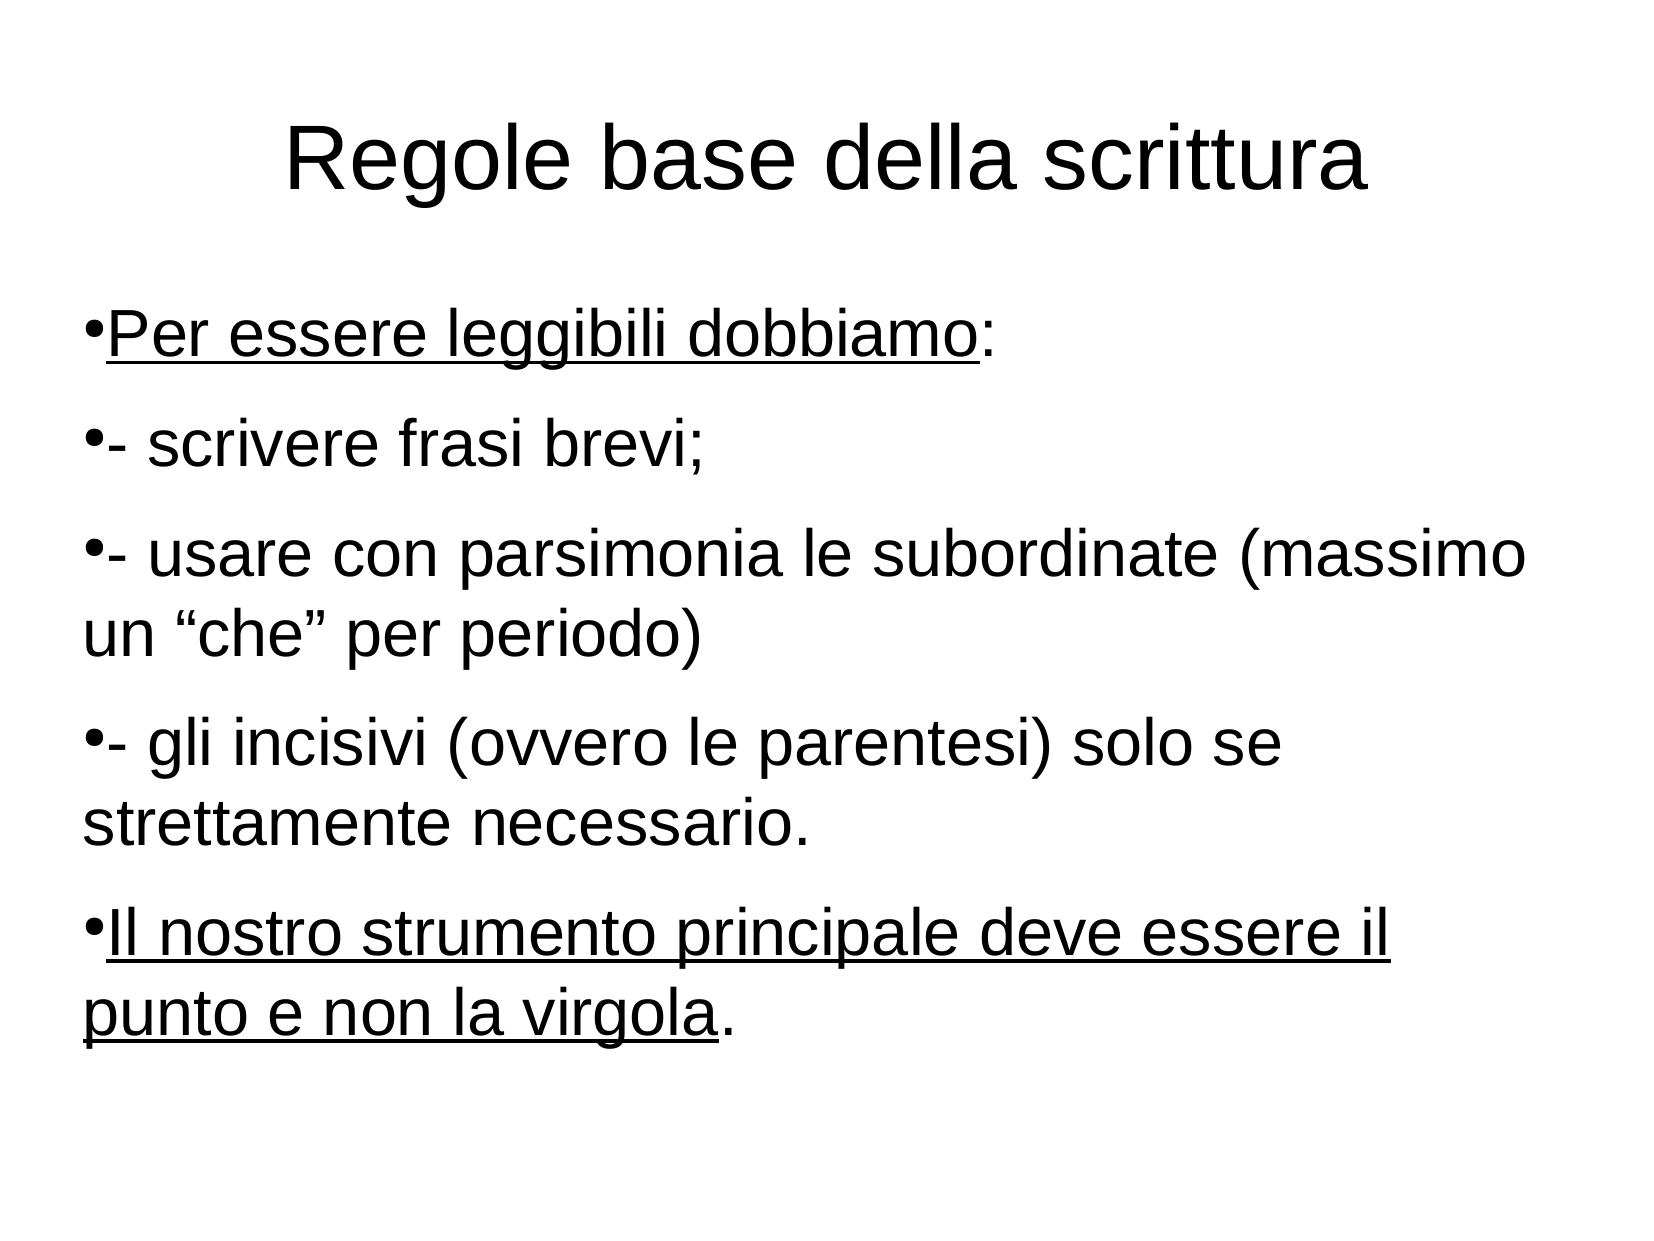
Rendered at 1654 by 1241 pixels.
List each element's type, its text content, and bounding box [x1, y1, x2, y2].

list Per essere leggibili dobbiamo: - scrivere frasi brevi; - usare con parsimonia le subordinate (massimo un “che” per periodo) - gli incisivi (ovvero le parentesi) solo se strettamente necessario. Il nostro strumento principale deve essere il punto e non la virgola. [82, 290, 1571, 1109]
title Regole base della scrittura [82, 49, 1571, 257]
